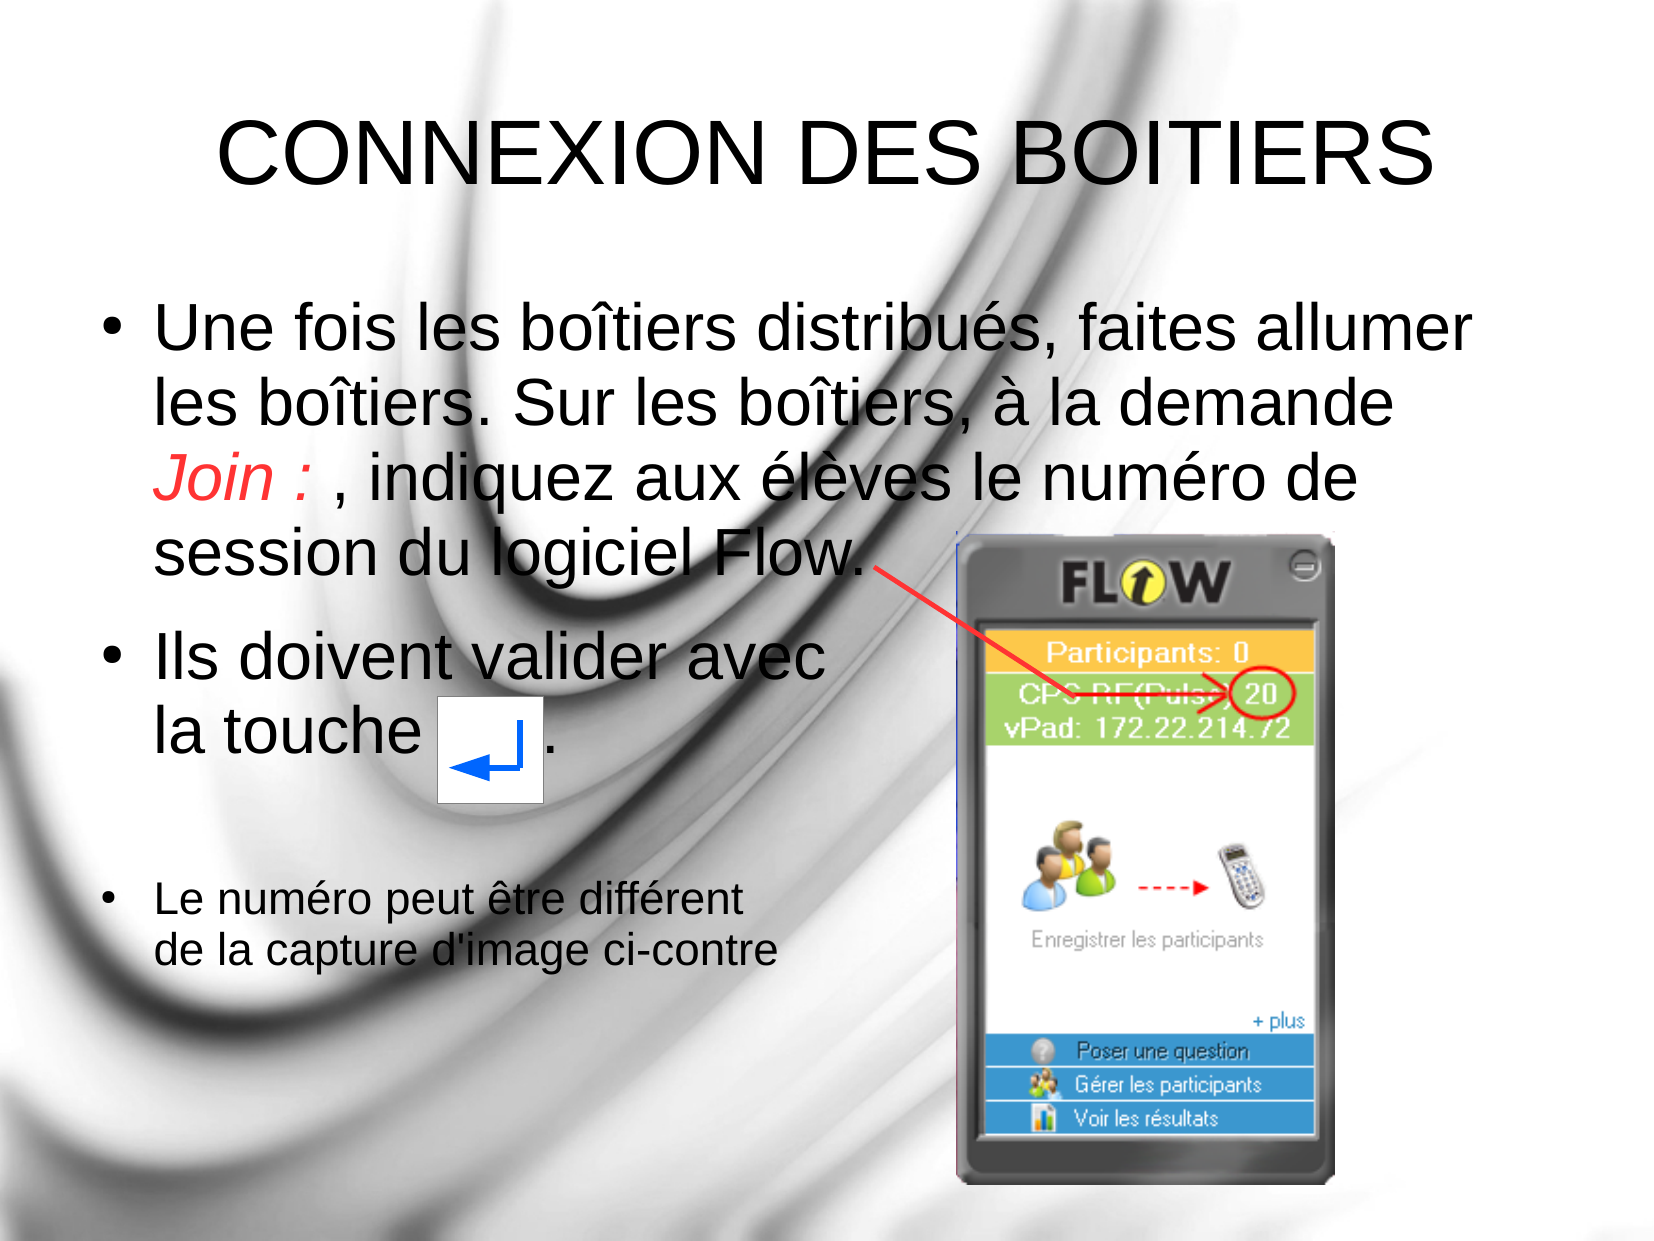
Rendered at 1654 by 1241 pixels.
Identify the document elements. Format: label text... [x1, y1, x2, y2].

title CONNEXION DES BOITIERS [82, 49, 1571, 257]
list Une fois les boîtiers distribués, faites allumer les boîtiers. Sur les boîtiers, à la demande Join : , indiquez aux élèves le numéro de session du logiciel Flow. Ils doivent valider avec la touche . Le numéro peut être différent de la capture d'image ci-contre [82, 290, 1571, 1109]
picture [0, 0, 1654, 1241]
